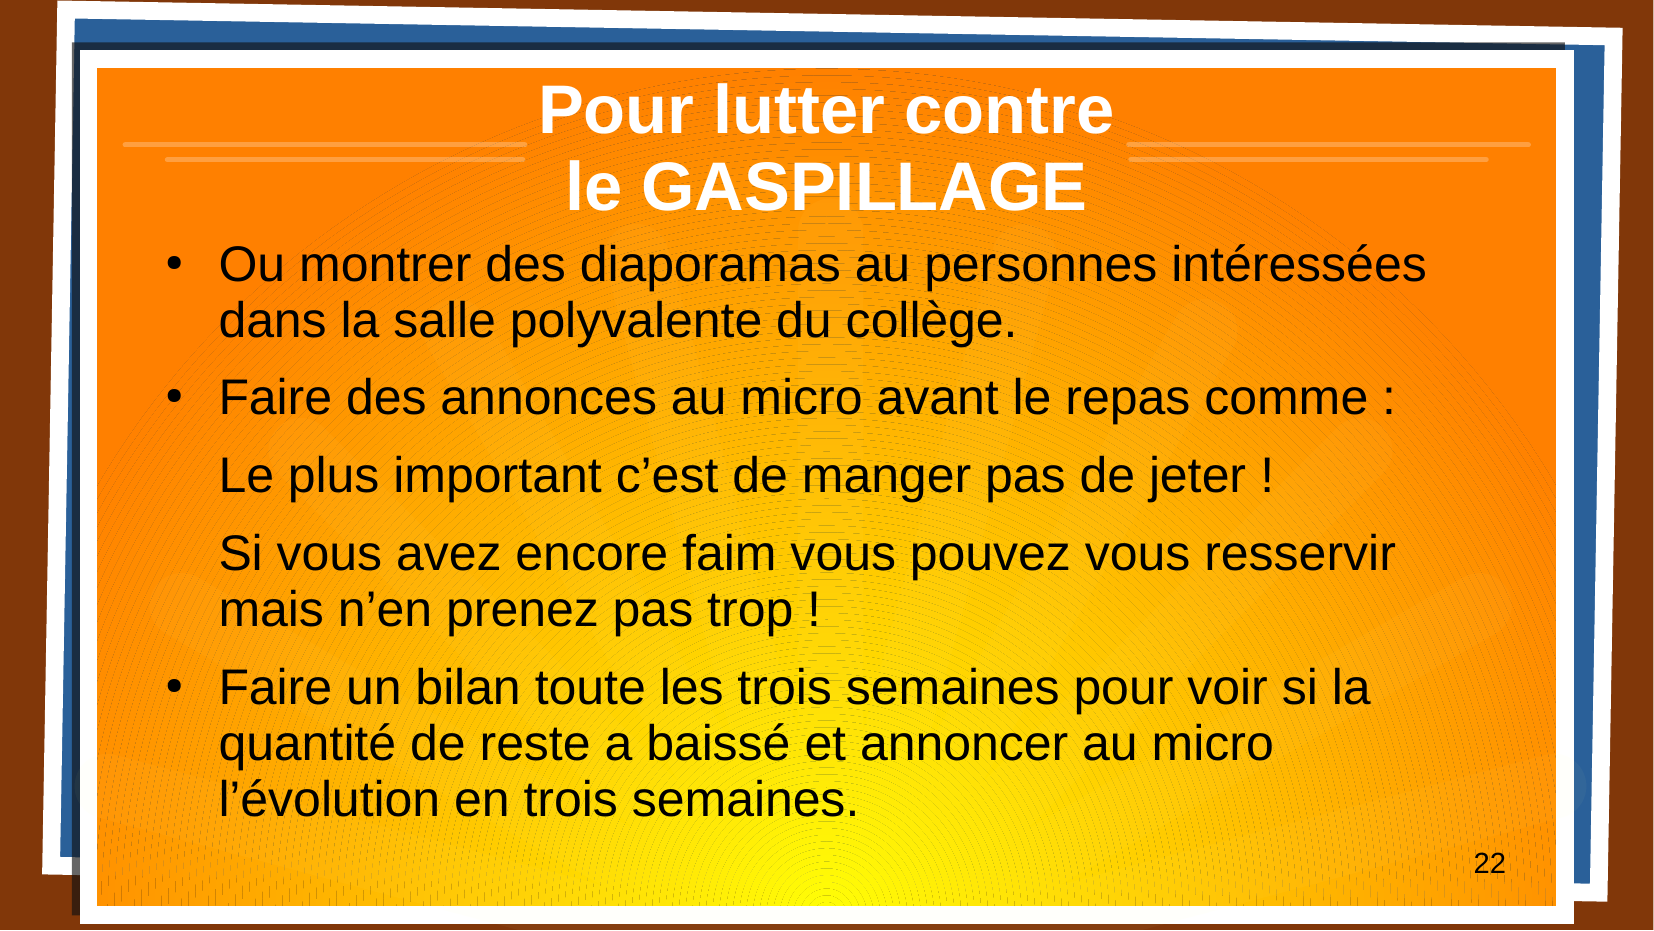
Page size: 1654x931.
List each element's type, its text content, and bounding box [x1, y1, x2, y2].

list Ou montrer des diaporamas au personnes intéressées dans la salle polyvalente du collège. Faire des annonces au micro avant le repas comme : Le plus important c’est de manger pas de jeter ! Si vous avez encore faim vous pouvez vous resservir mais n’en prenez pas trop ! Faire un bilan toute les trois semaines pour voir si la quantité de reste a baissé et annoncer au micro l’évolution en trois semaines. [147, 236, 1506, 827]
title Pour lutter contre le GASPILLAGE [531, 70, 1123, 225]
